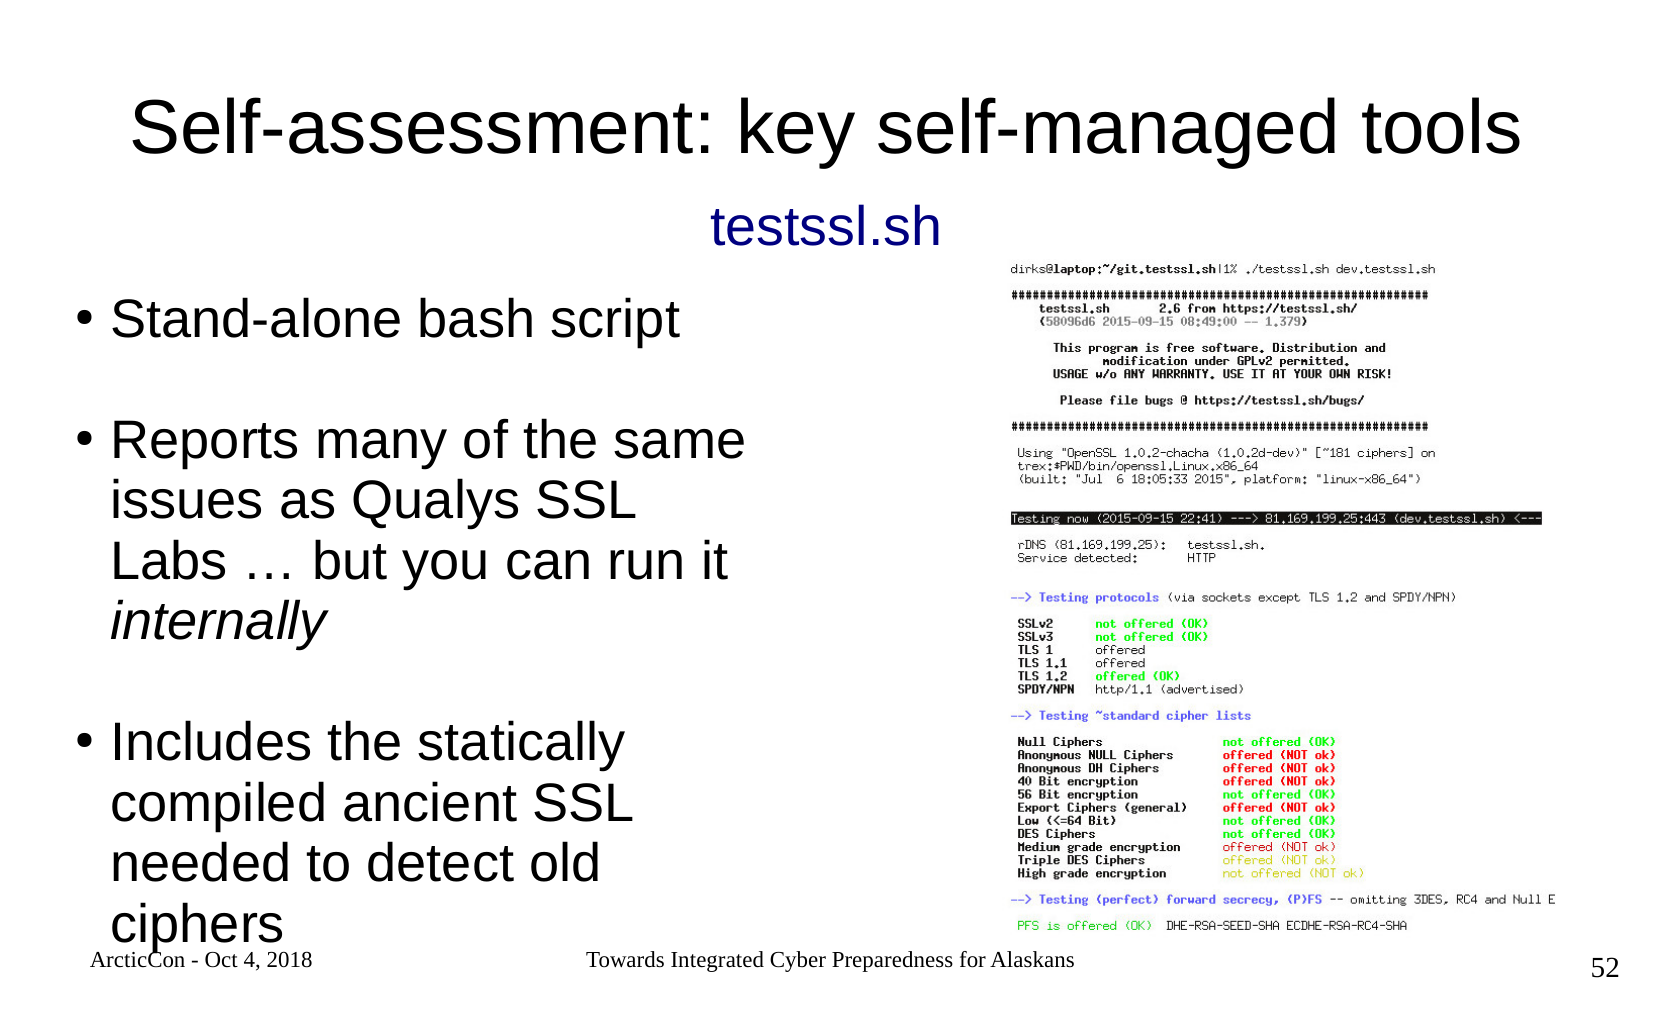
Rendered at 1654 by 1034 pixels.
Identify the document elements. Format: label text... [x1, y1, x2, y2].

picture [1002, 259, 1556, 938]
title Self-assessment: key self-managed tools [82, 41, 1571, 195]
text_box Stand-alone bash script Reports many of the same issues as Qualys SSL Labs … but you can run it internally Includes the statically compiled ancient SSL needed to detect old ciphers [60, 280, 773, 1022]
subtitle testssl.sh [82, 195, 1571, 986]
text_box <number> [1560, 951, 1621, 1023]
